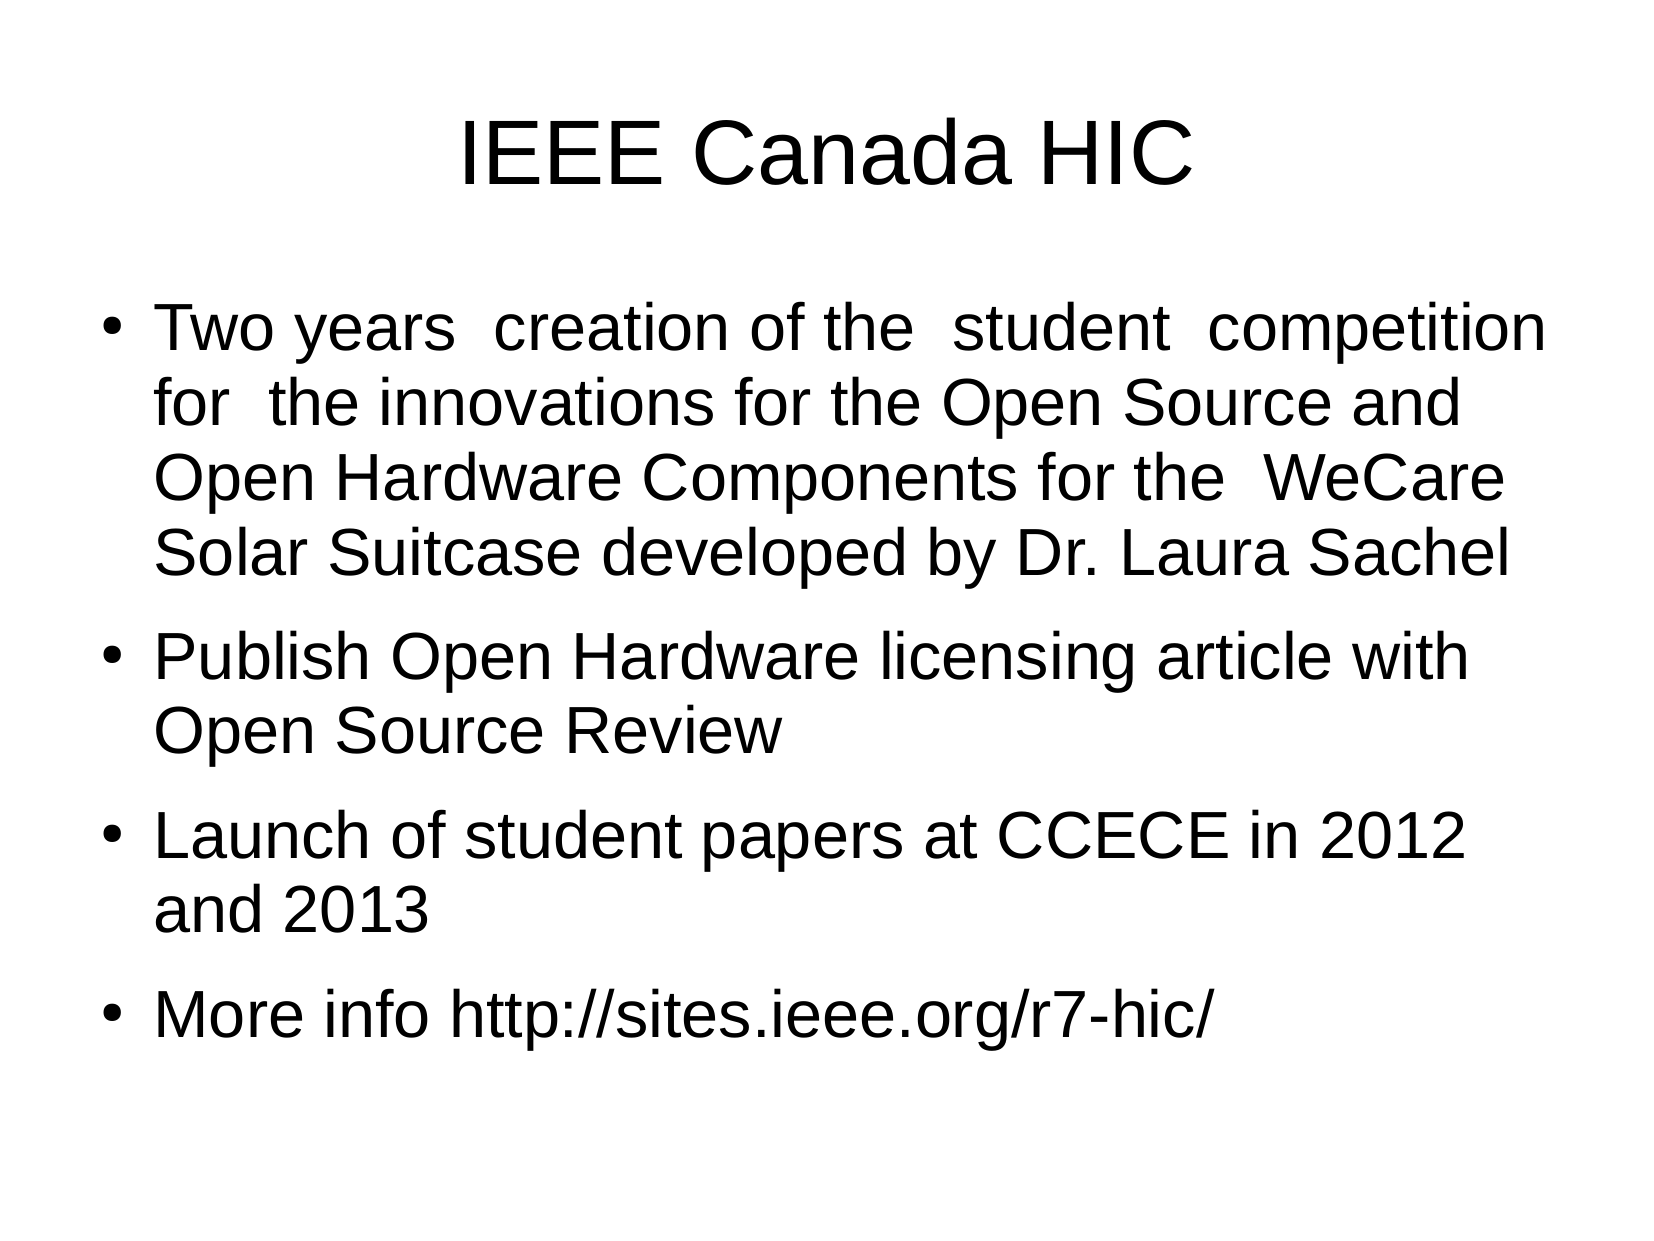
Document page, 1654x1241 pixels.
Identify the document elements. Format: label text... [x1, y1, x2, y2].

title IEEE Canada HIC [82, 49, 1571, 257]
list Two years creation of the student competition for the innovations for the Open Source and Open Hardware Components for the WeCare Solar Suitcase developed by Dr. Laura Sachel Publish Open Hardware licensing article with Open Source Review Launch of student papers at CCECE in 2012 and 2013 More info http://sites.ieee.org/r7-hic/ [82, 290, 1571, 1109]
